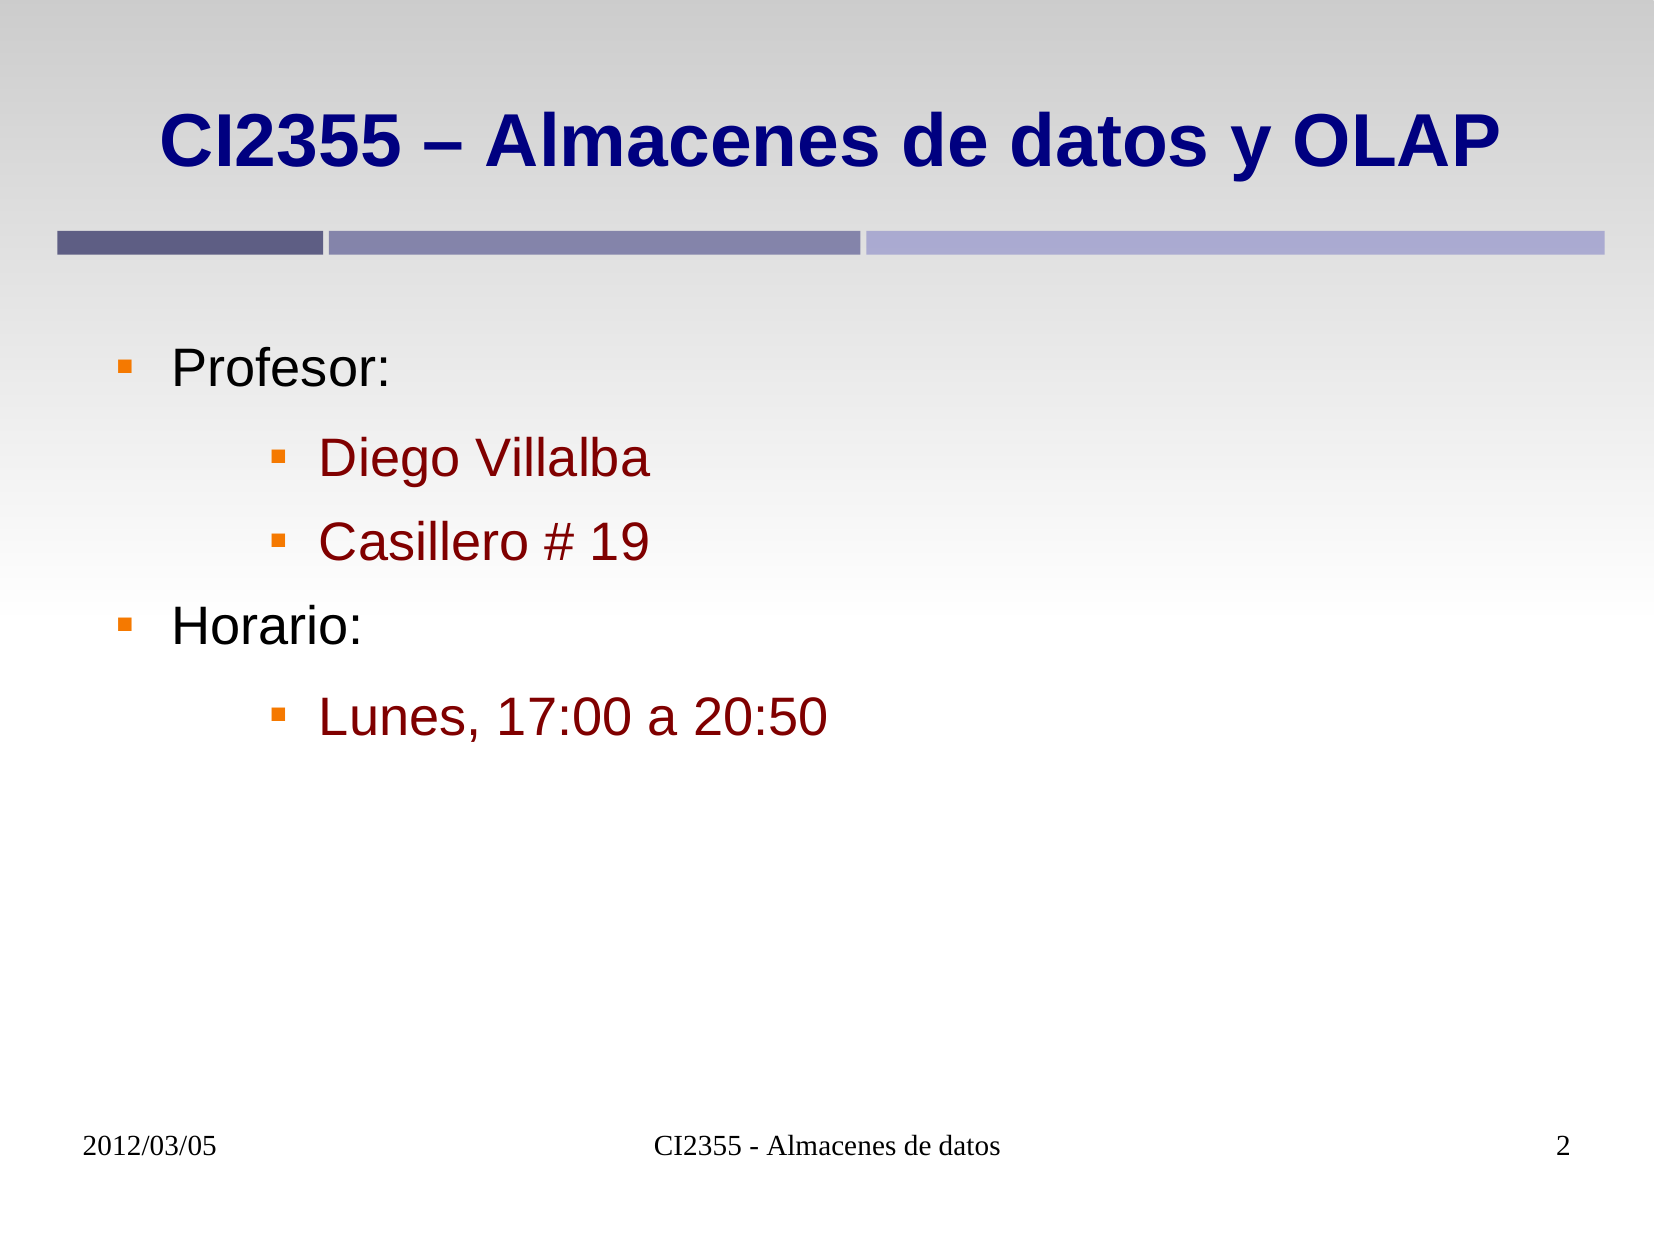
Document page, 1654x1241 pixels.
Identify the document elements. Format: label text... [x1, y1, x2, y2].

list Profesor: Diego Villalba Casillero # 19 Horario: Lunes, 17:00 a 20:50 [82, 337, 1571, 1109]
title CI2355 – Almacenes de datos y OLAP [86, 55, 1576, 226]
